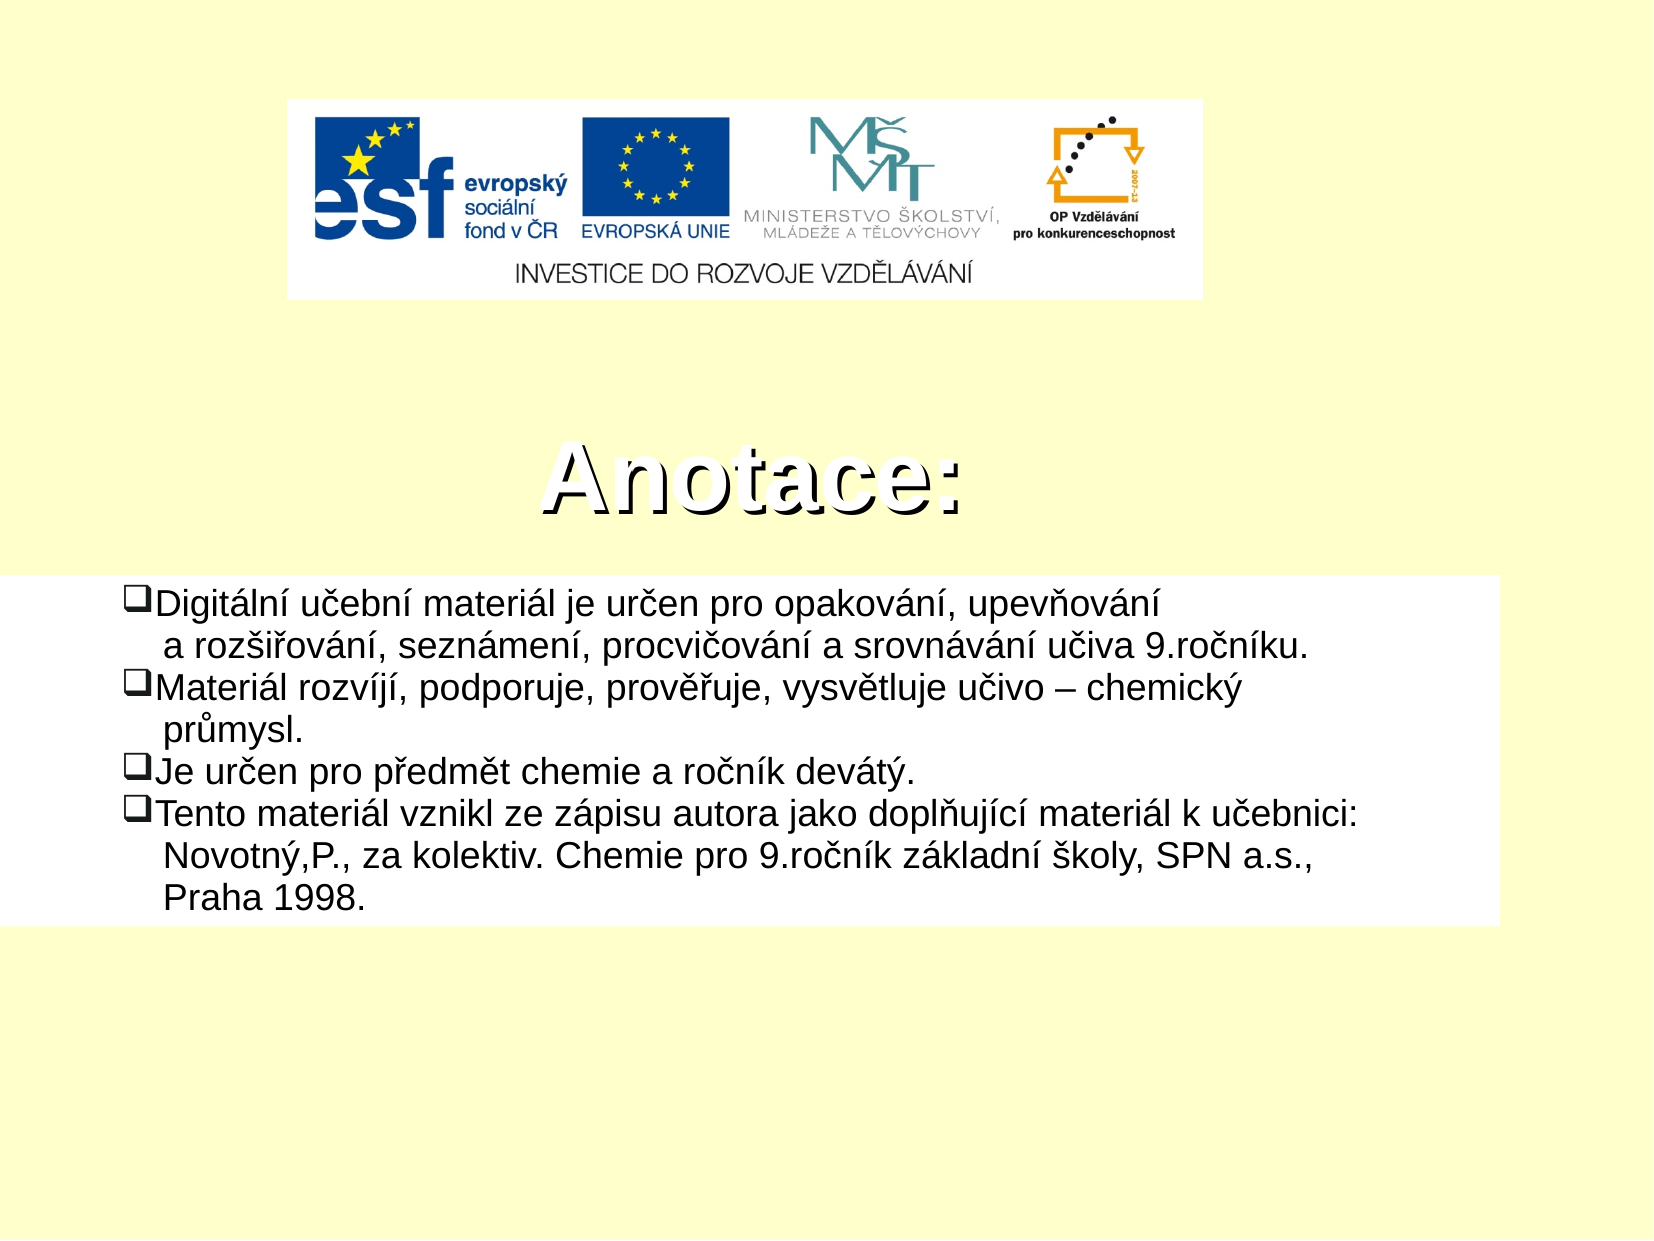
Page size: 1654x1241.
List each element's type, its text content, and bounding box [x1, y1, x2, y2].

title Anotace: [112, 349, 1388, 574]
text_box Digitální učební materiál je určen pro opakování, upevňování a rozšiřování, seznámení, procvičování a srovnávání učiva 9.ročníku. Materiál rozvíjí, podporuje, prověřuje, vysvětluje učivo – chemický průmysl. Je určen pro předmět chemie a ročník devátý. Tento materiál vznikl ze zápisu autora jako doplňující materiál k učebnici: Novotný,P., za kolektiv. Chemie pro 9.ročník základní školy, SPN a.s., Praha 1998. [0, 574, 1501, 927]
picture [287, 99, 1203, 300]
